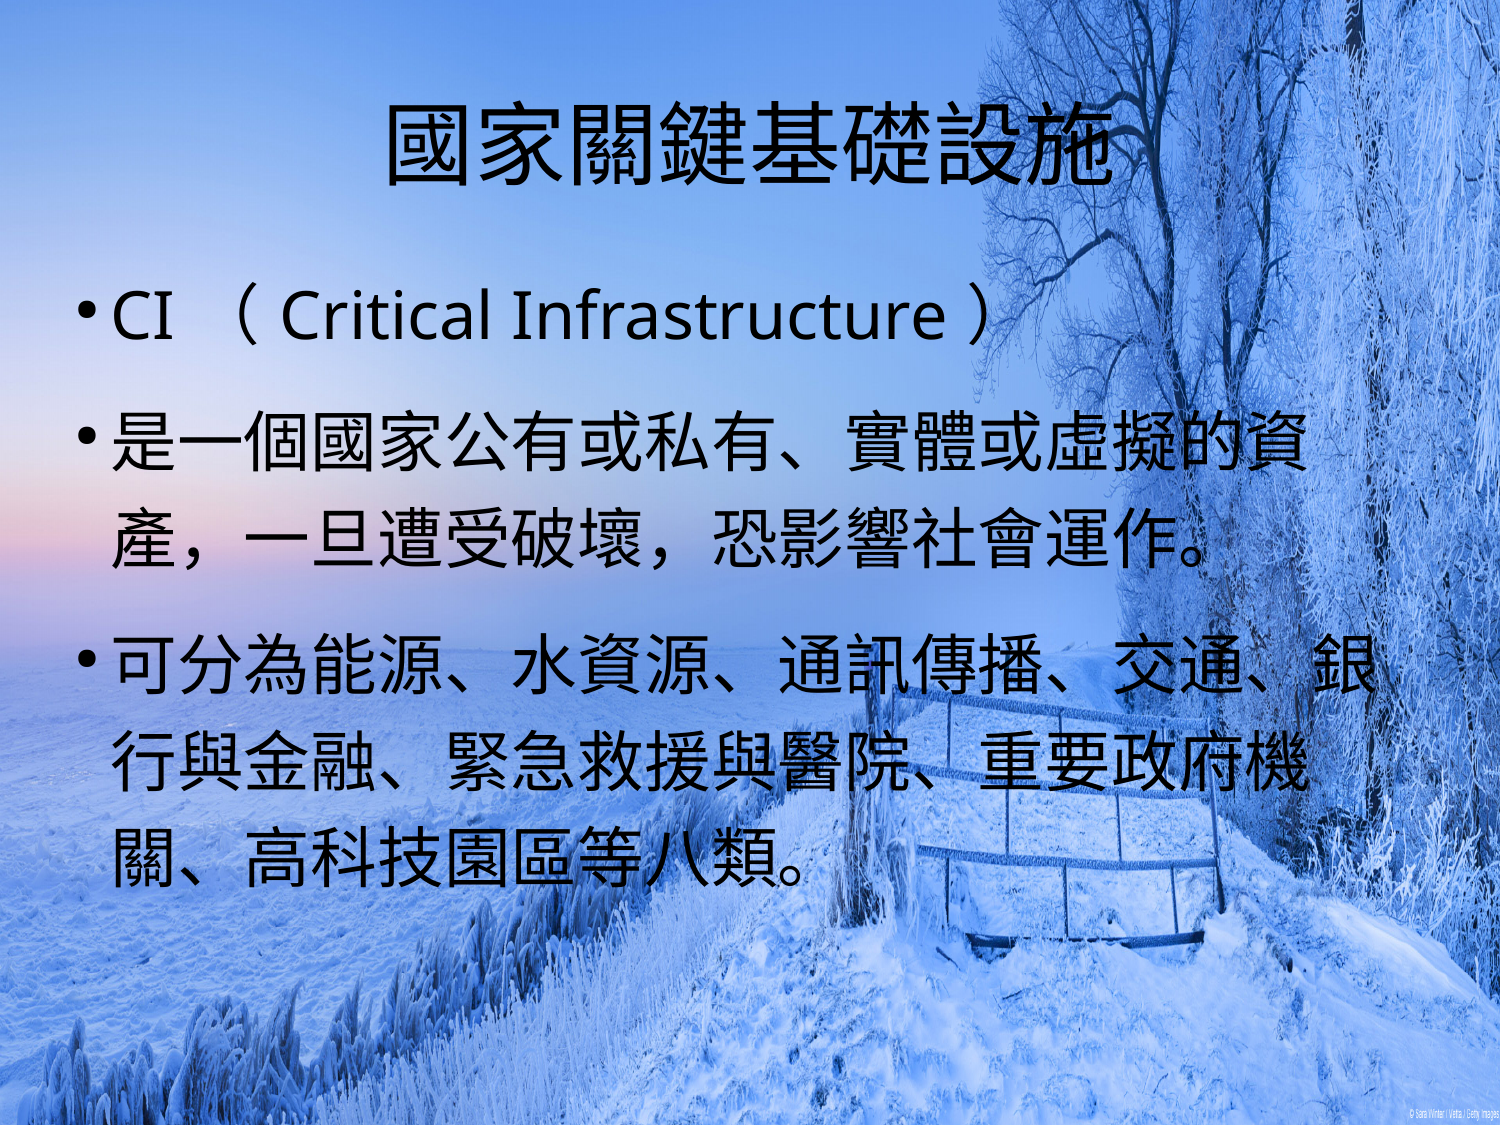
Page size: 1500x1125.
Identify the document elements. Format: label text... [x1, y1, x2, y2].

title 國家關鍵基礎設施 [75, 45, 1425, 233]
picture [0, 0, 1500, 1125]
list CI（Critical Infrastructure） 是一個國家公有或私有、實體或虛擬的資產，一旦遭受破壞，恐影響社會運作。 可分為能源、水資源、通訊傳播、交通、銀行與金融、緊急救援與醫院、重要政府機關、高科技園區等八類。 [75, 262, 1425, 1005]
